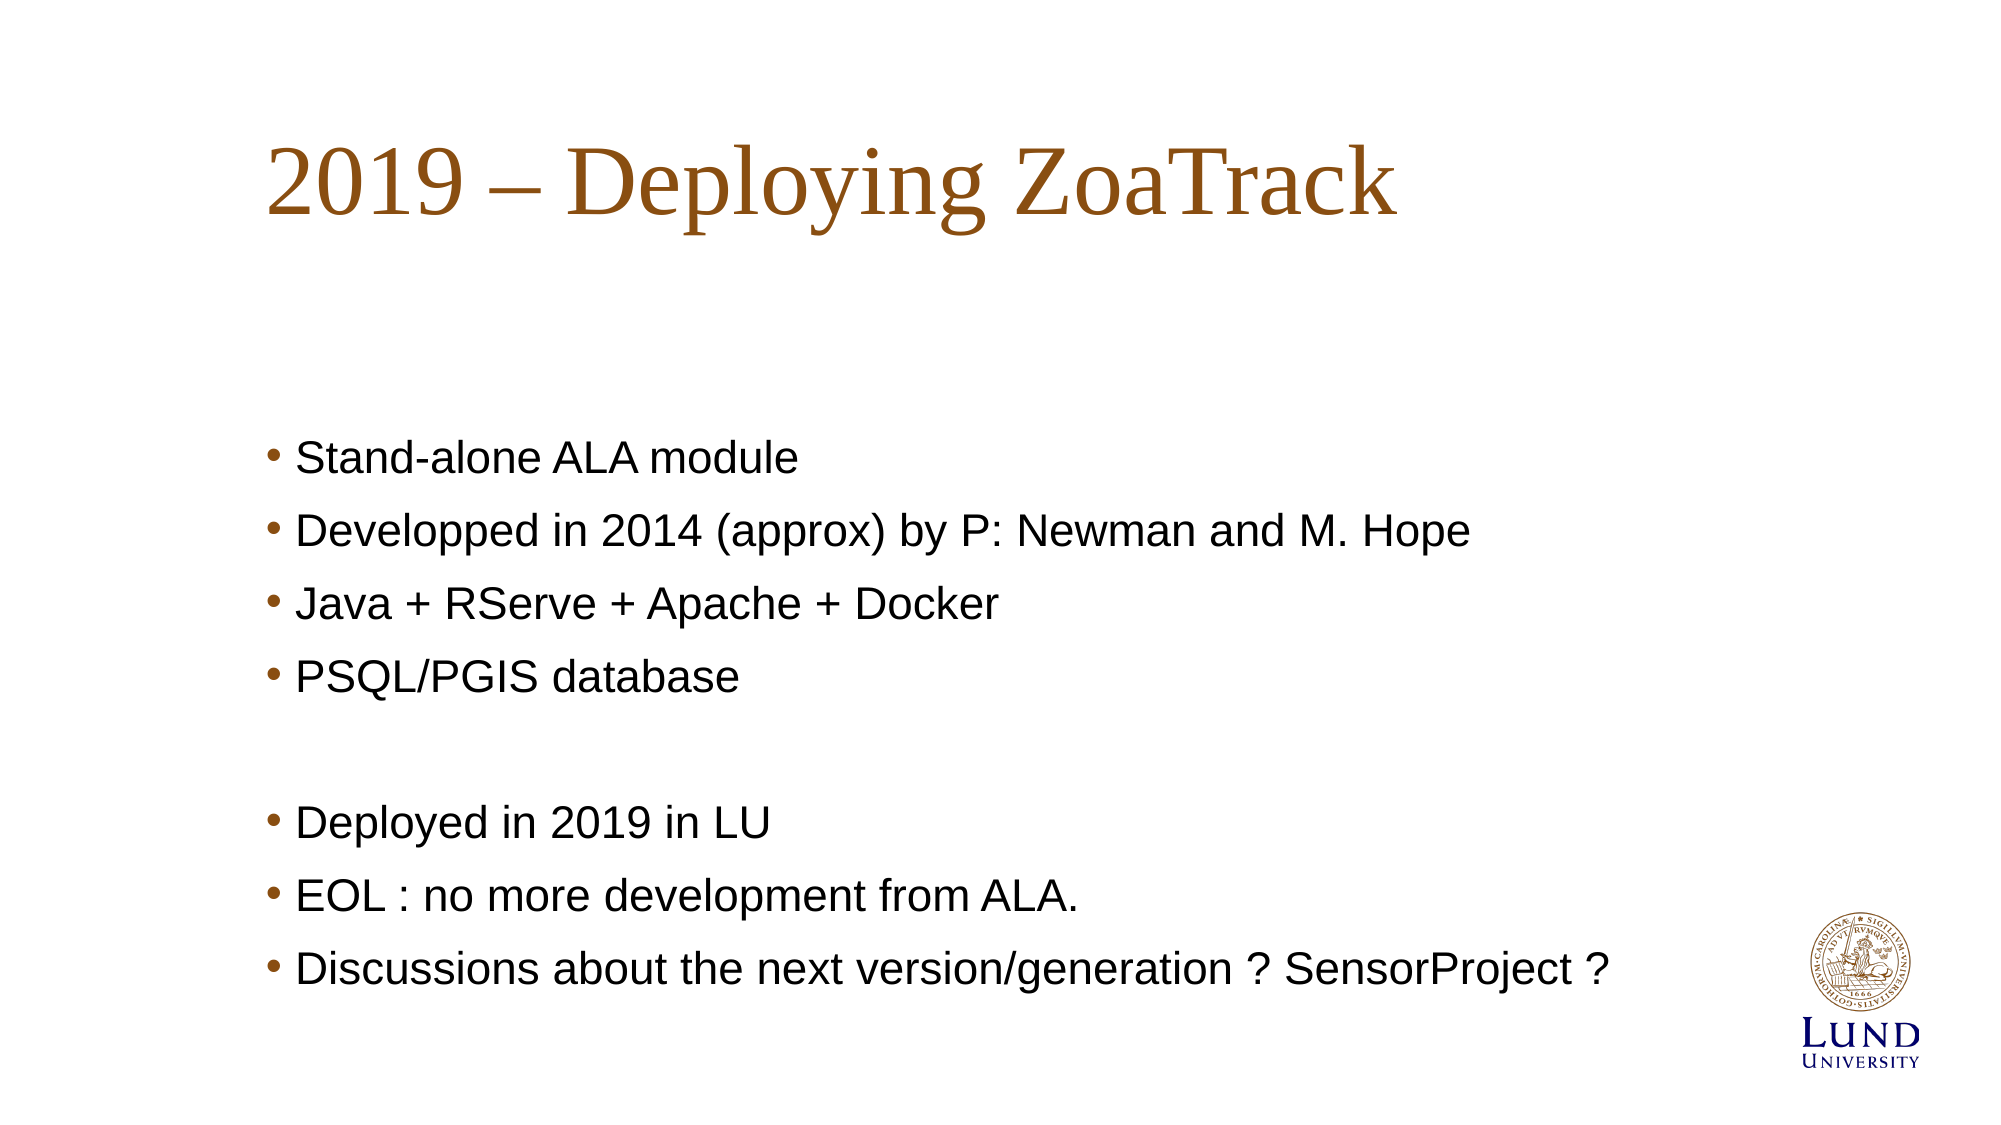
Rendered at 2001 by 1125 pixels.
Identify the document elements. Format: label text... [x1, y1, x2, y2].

list Stand-alone ALA module Developped in 2014 (approx) by P: Newman and M. Hope Java + RServe + Apache + Docker PSQL/PGIS database Deployed in 2019 in LU EOL : no more development from ALA. Discussions about the next version/generation ? SensorProject ? [265, 354, 1713, 1004]
title 2019 – Deploying ZoaTrack [265, 94, 1713, 284]
